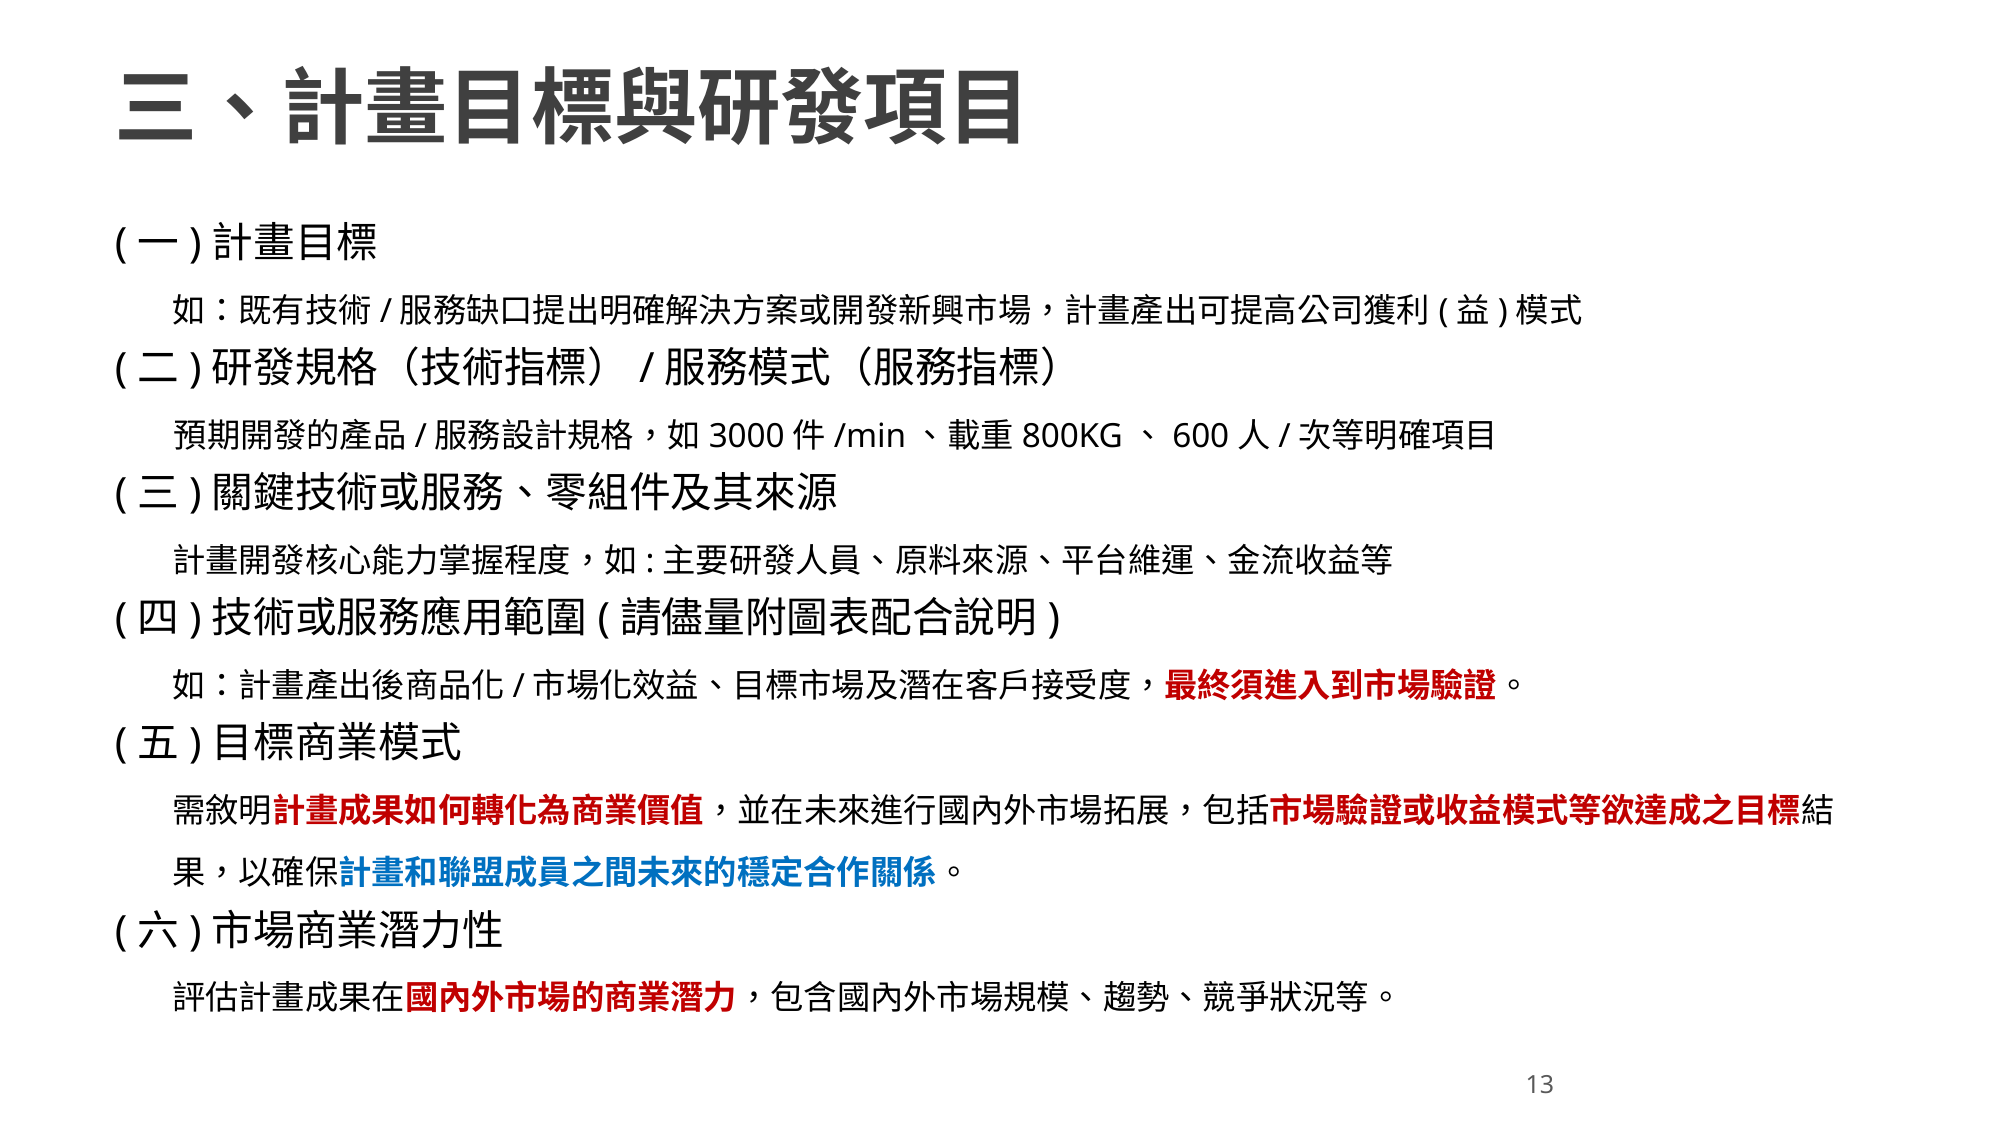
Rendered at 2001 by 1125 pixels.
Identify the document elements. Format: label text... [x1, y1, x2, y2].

text_box 13 [1510, 1061, 1961, 1097]
text_box (一)計畫目標 如：既有技術/服務缺口提出明確解決方案或開發新興市場，計畫產出可提高公司獲利(益)模式 (二)研發規格（技術指標）/服務模式（服務指標） 預期開發的產品/服務設計規格，如3000件/min、載重800KG、600人/次等明確項目 (三)關鍵技術或服務、零組件及其來源 計畫開發核心能力掌握程度，如:主要研發人員、原料來源、平台維運、金流收益等 (四)技術或服務應用範圍(請儘量附圖表配合說明) 如：計畫產出後商品化/市場化效益、目標市場及潛在客戶接受度，最終須進入到市場驗證。 (五)目標商業模式 需敘明計畫成果如何轉化為商業價值，並在未來進行國內外市場拓展，包括市場驗證或收益模式等欲達成之目標結果，以確保計畫和聯盟成員之間未來的穩定合作關係。 (六)市場商業潛力性 評估計畫成果在國內外市場的商業潛力，包含國內外市場規模、趨勢、競爭狀況等。 [99, 196, 1900, 1005]
title 三、計畫目標與研發項目 [99, 56, 1900, 166]
